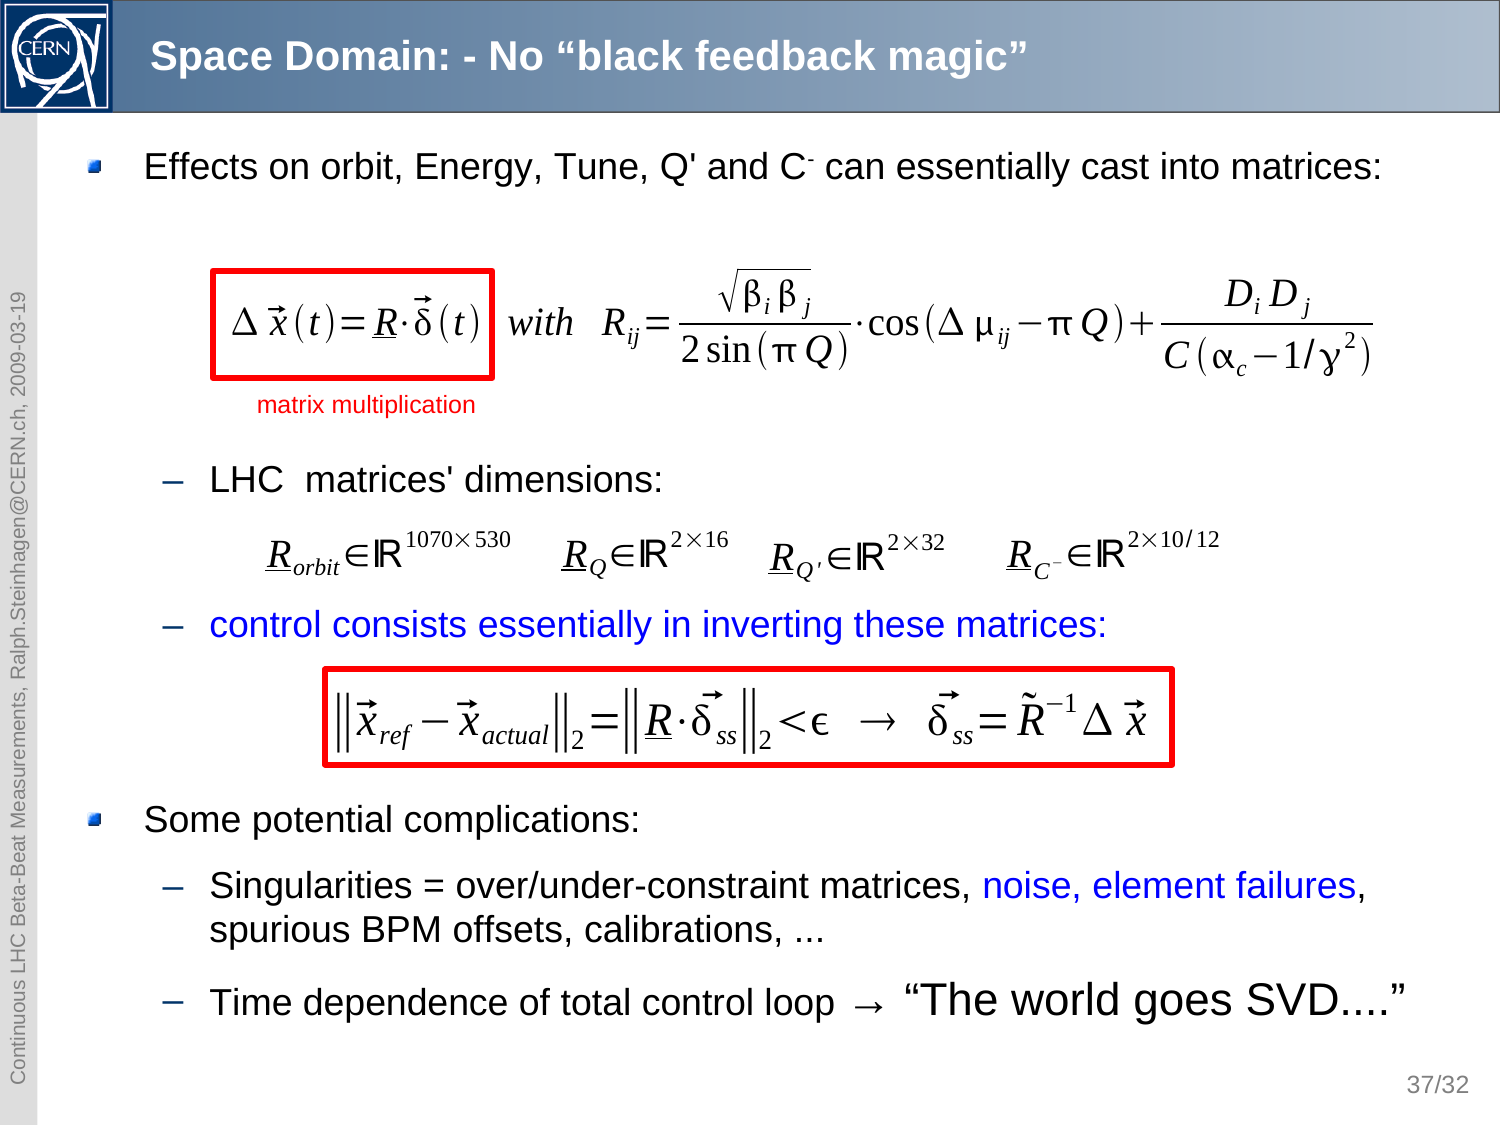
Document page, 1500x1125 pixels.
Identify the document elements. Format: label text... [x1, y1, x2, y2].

chart [328, 684, 1157, 756]
chart [253, 525, 520, 582]
chart [221, 266, 1384, 383]
picture [0, 0, 113, 113]
list Effects on orbit, Energy, Tune, Q' and C- can essentially cast into matrices: LHC matrices' dimensions: control consists essentially in inverting these matrices: Some potential complications: Singularities = over/under-constraint matrices, noise, element failures, spurious BPM offsets, calibrations, ... Time dependence of total control loop → “The world goes SVD....” [87, 143, 1438, 1036]
title Space Domain: - No “black feedback magic” [150, 0, 1201, 113]
text_box matrix multiplication [242, 383, 492, 426]
chart [549, 525, 737, 582]
chart [755, 528, 955, 585]
chart [993, 525, 1229, 585]
